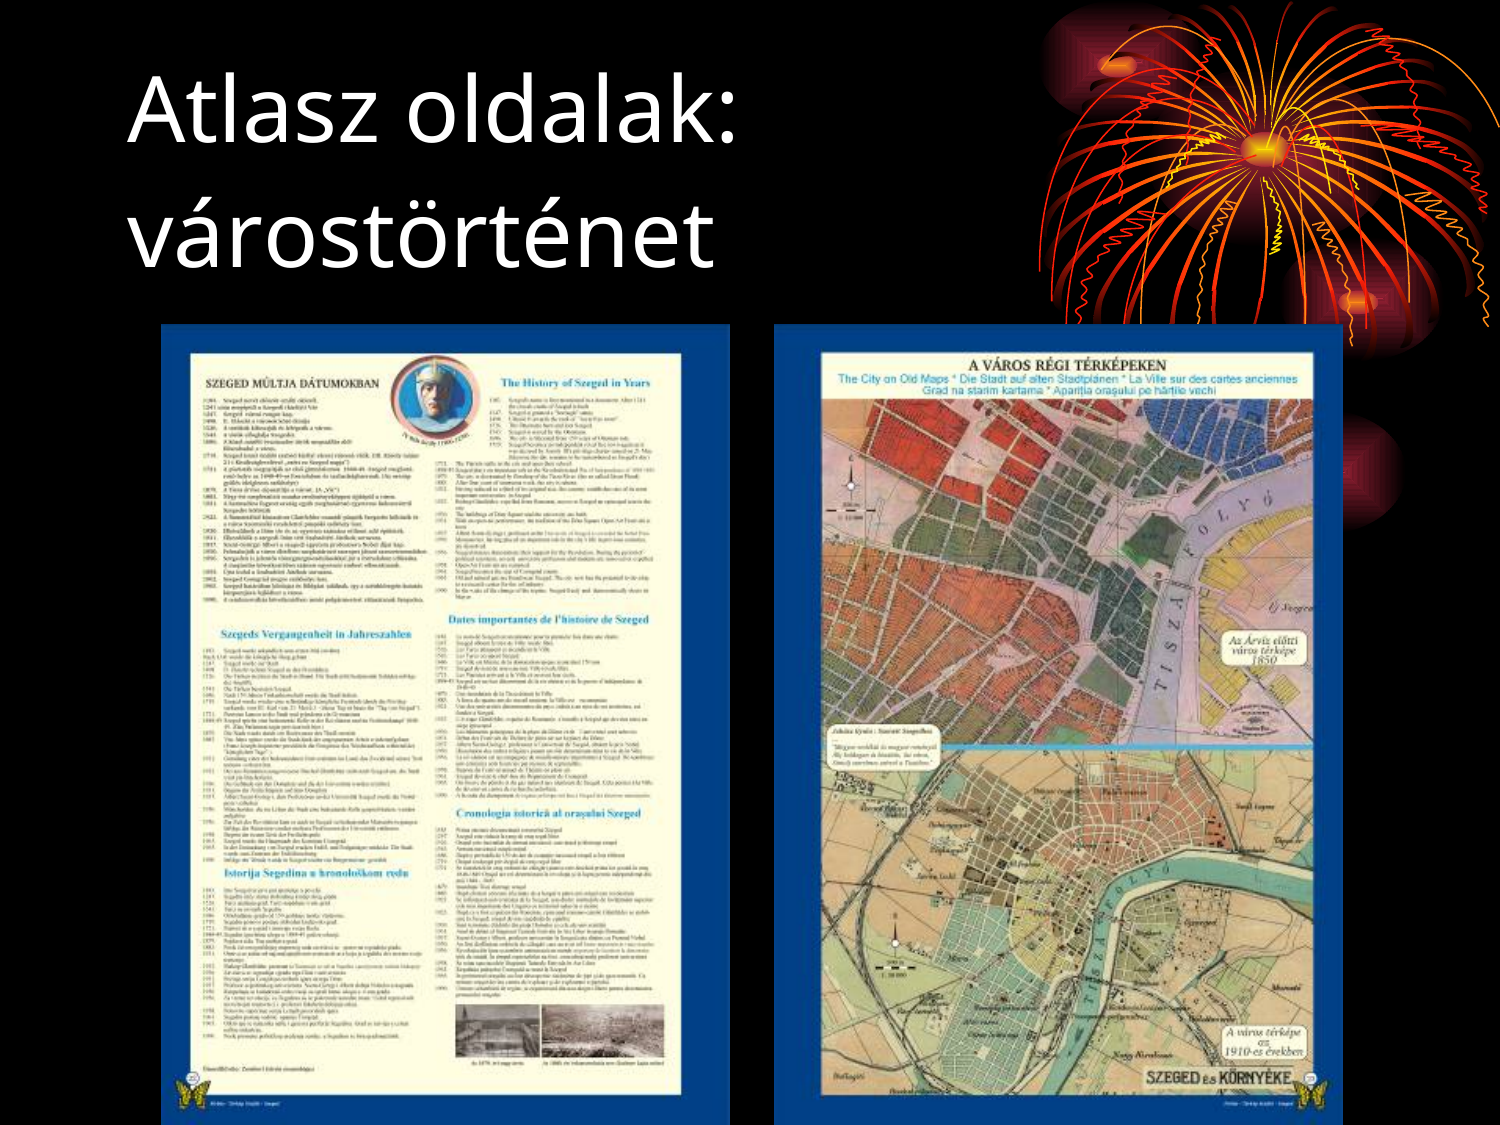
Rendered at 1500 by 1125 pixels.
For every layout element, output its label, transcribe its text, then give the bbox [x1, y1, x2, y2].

picture [774, 324, 1343, 1125]
picture [161, 324, 730, 1125]
title Atlasz oldalak: várostörténet [112, 32, 1388, 307]
